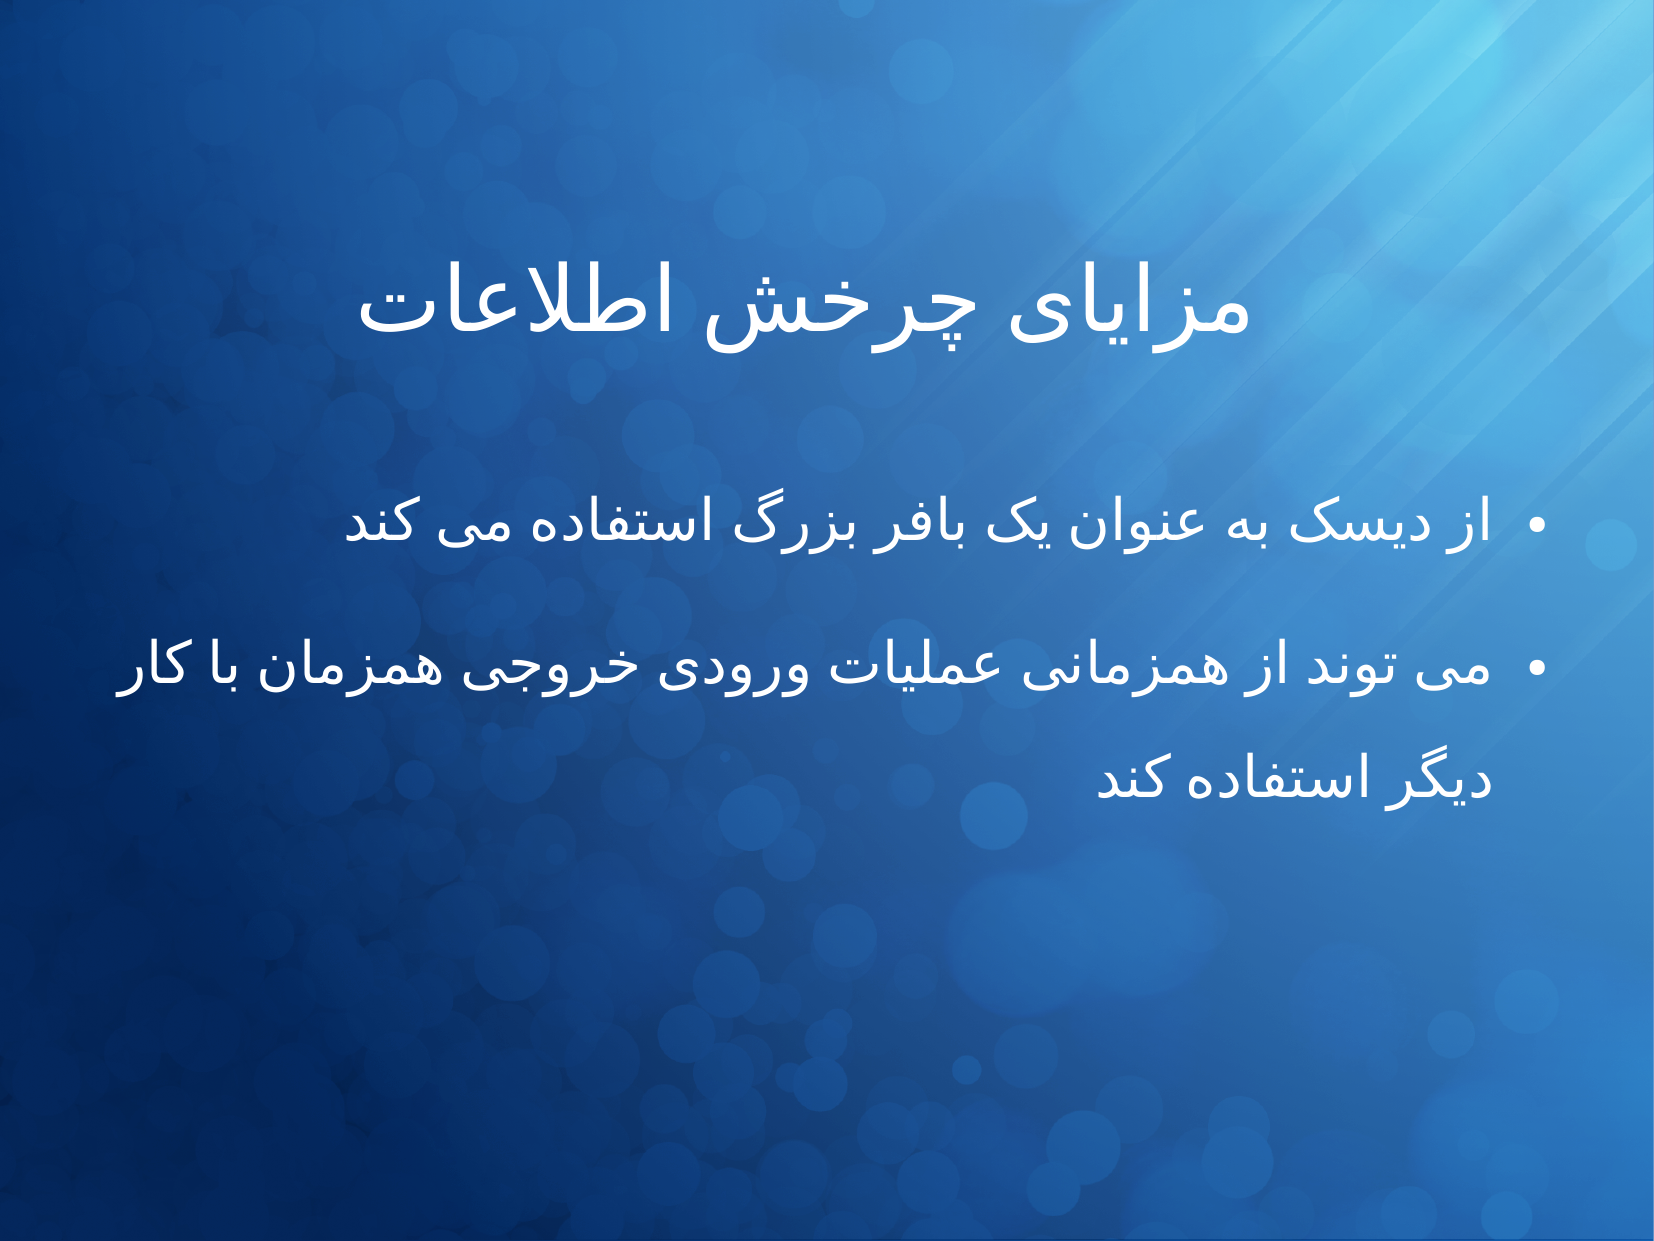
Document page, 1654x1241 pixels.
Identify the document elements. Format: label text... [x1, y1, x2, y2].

picture [0, 0, 1654, 1241]
title مزایای چرخش اطلاعات [112, 225, 1501, 393]
list از دیسک به عنوان یک بافر بزرگ استفاده می کند می توند از همزمانی عملیات ورودی خروجی همزمان با کار دیگر استفاده کند [112, 450, 1566, 1034]
